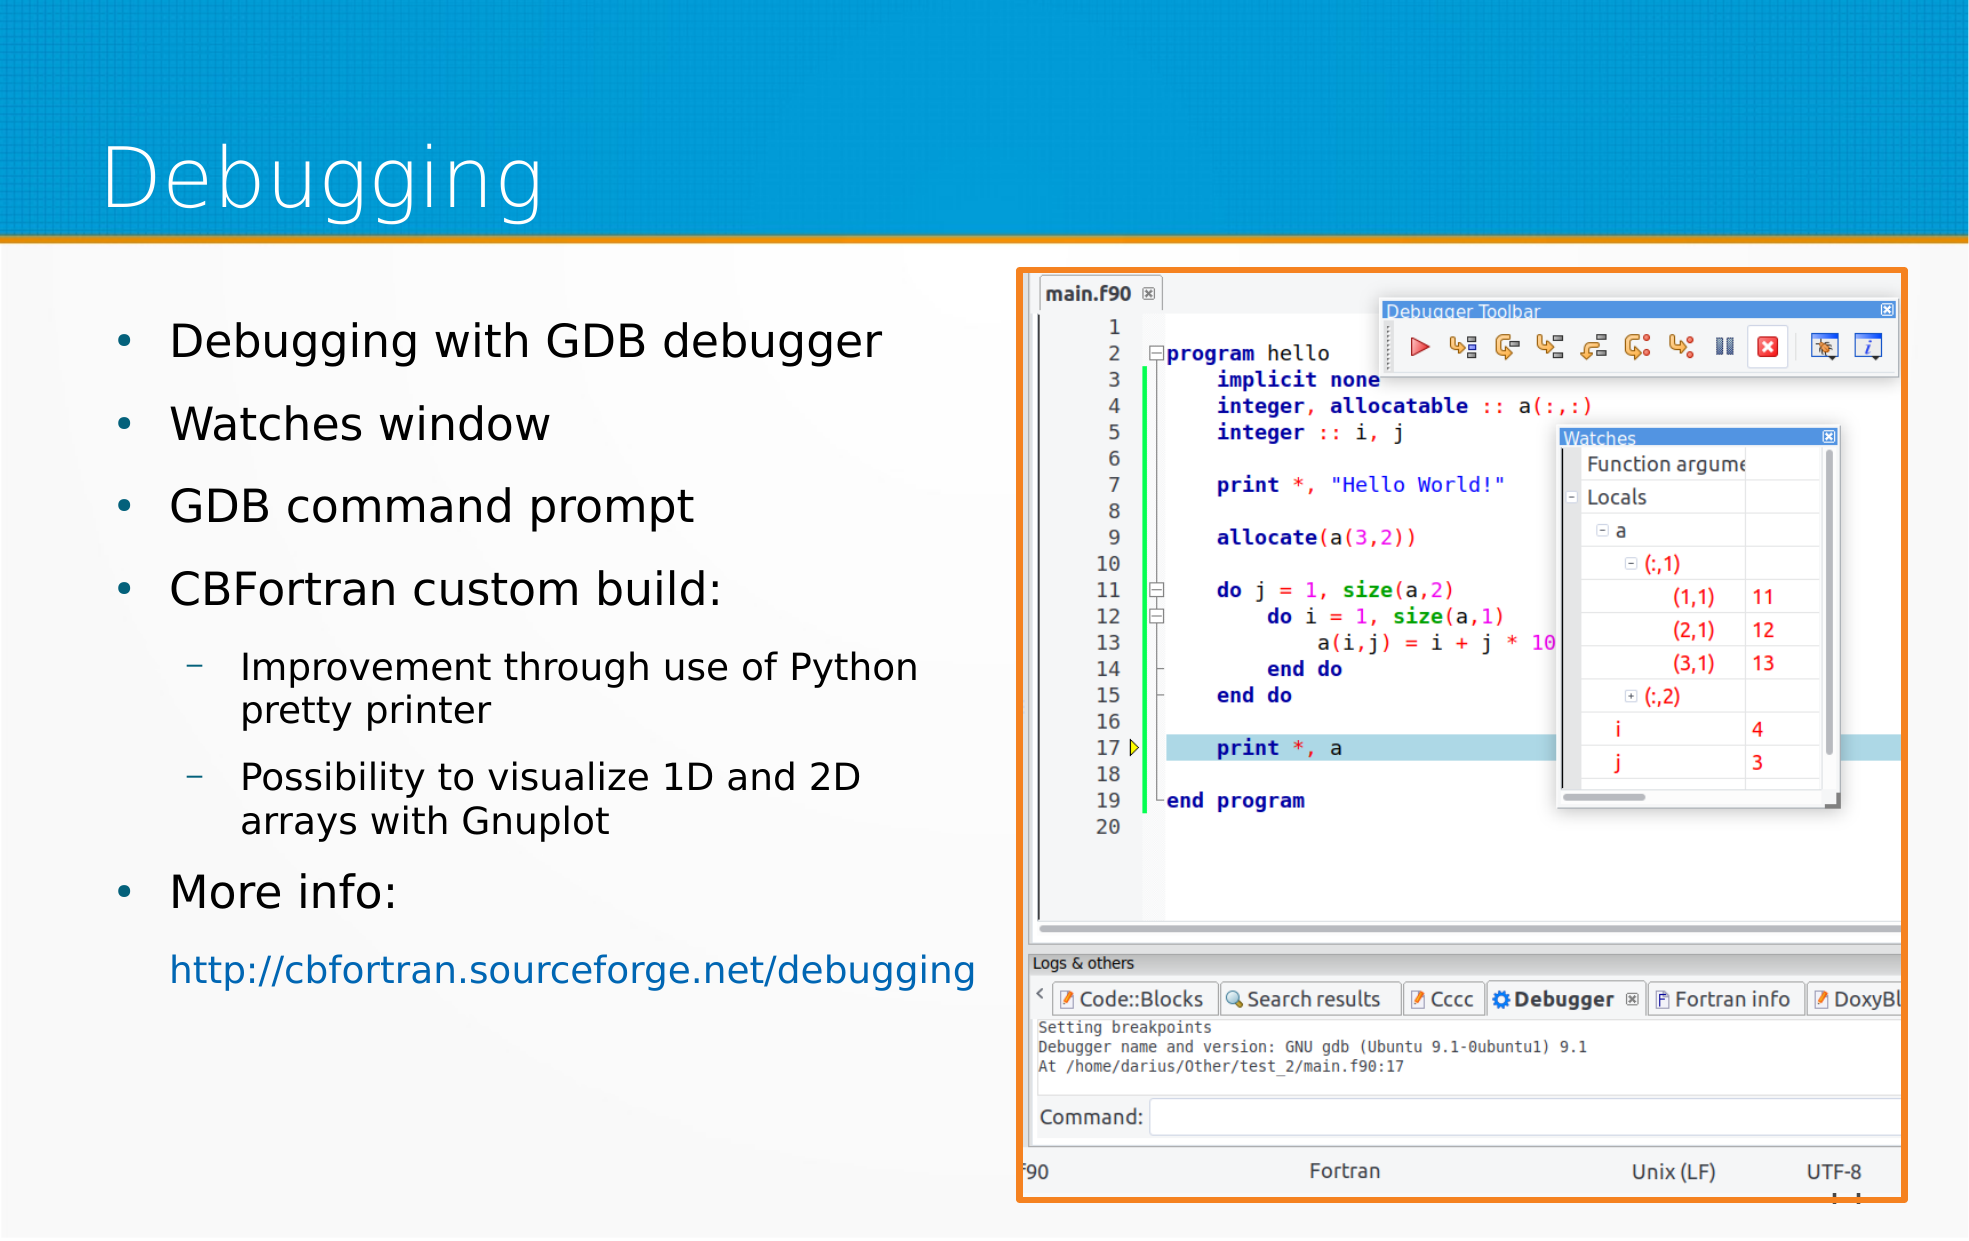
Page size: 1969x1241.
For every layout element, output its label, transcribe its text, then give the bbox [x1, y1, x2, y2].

picture [0, 233, 1969, 1241]
list Debugging with GDB debugger Watches window GDB command prompt CBFortran custom build: Improvement through use of Python pretty printer Possibility to visualize 1D and 2D arrays with Gnuplot More info: http://cbfortran.sourceforge.net/debugging [98, 315, 991, 1081]
title Debugging [98, 19, 1870, 227]
